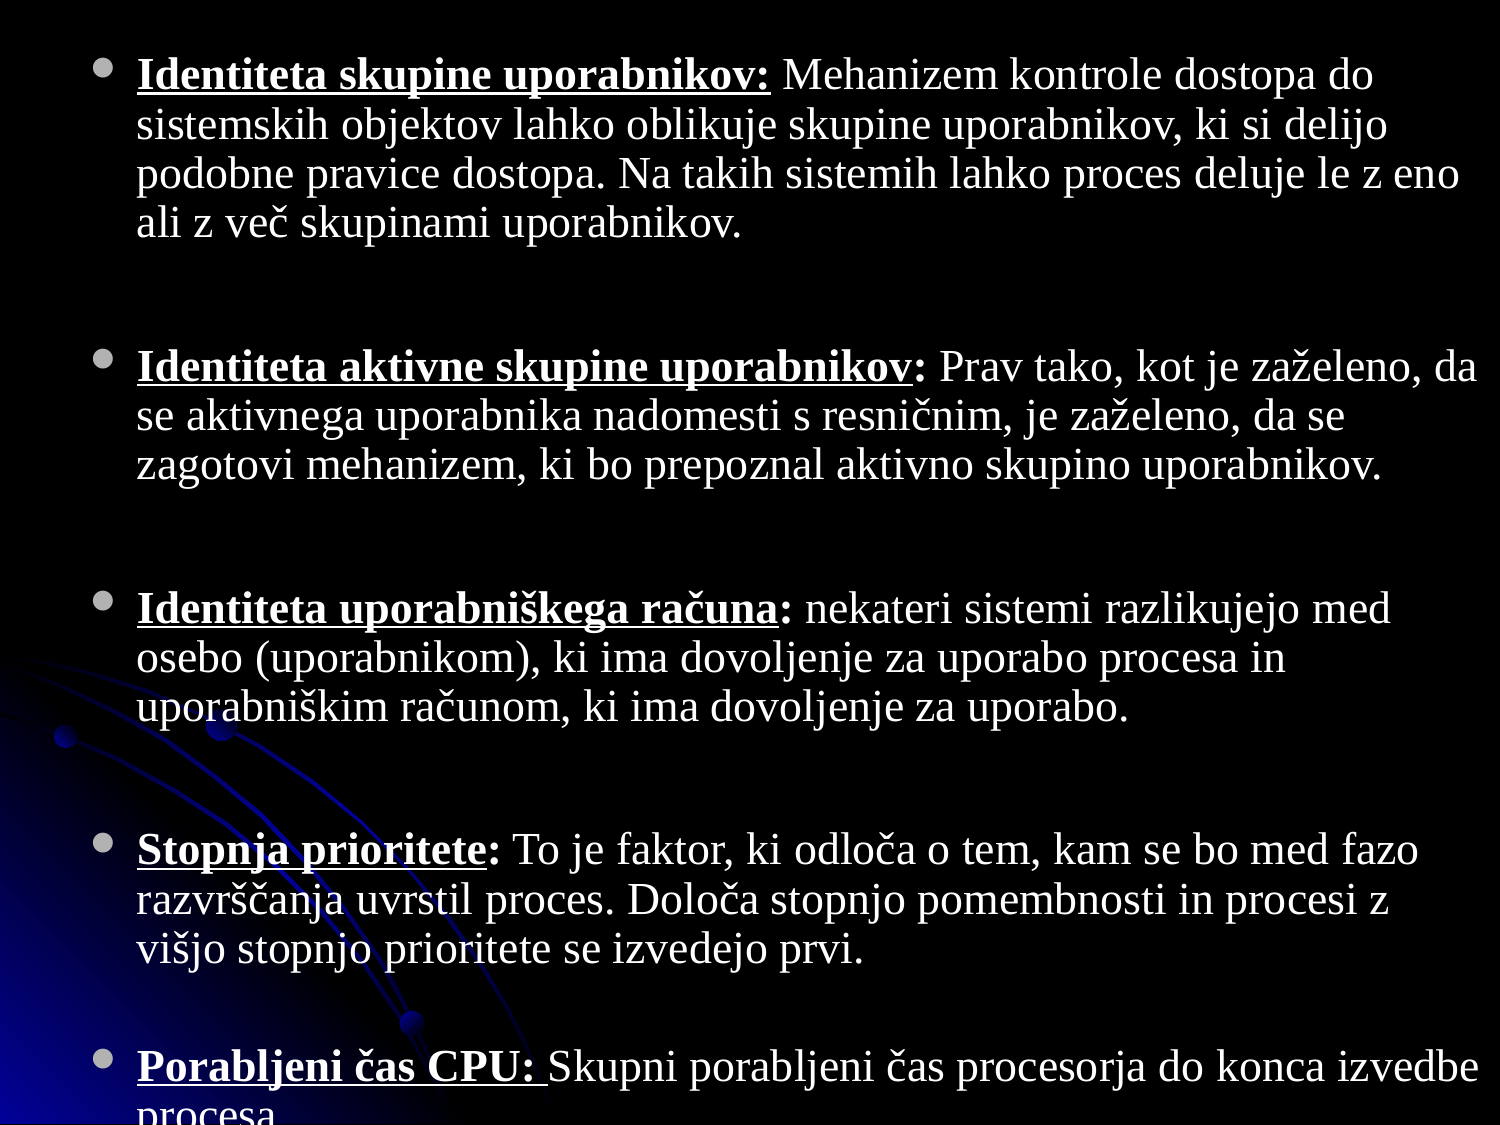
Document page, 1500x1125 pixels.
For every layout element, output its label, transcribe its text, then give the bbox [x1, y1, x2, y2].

list Identiteta skupine uporabnikov: Mehanizem kontrole dostopa do sistemskih objektov lahko oblikuje skupine uporabnikov, ki si delijo podobne pravice dostopa. Na takih sistemih lahko proces deluje le z eno ali z več skupinami uporabnikov. Identiteta aktivne skupine uporabnikov: Prav tako, kot je zaželeno, da se aktivnega uporabnika nadomesti s resničnim, je zaželeno, da se zagotovi mehanizem, ki bo prepoznal aktivno skupino uporabnikov. Identiteta uporabniškega računa: nekateri sistemi razlikujejo med osebo (uporabnikom), ki ima dovoljenje za uporabo procesa in uporabniškim računom, ki ima dovoljenje za uporabo. Stopnja prioritete: To je faktor, ki odloča o tem, kam se bo med fazo razvrščanja uvrstil proces. Določa stopnjo pomembnosti in procesi z višjo stopnjo prioritete se izvedejo prvi. Porabljeni čas CPU: Skupni porabljeni čas procesorja do konca izvedbe procesa. [0, 42, 1500, 1125]
